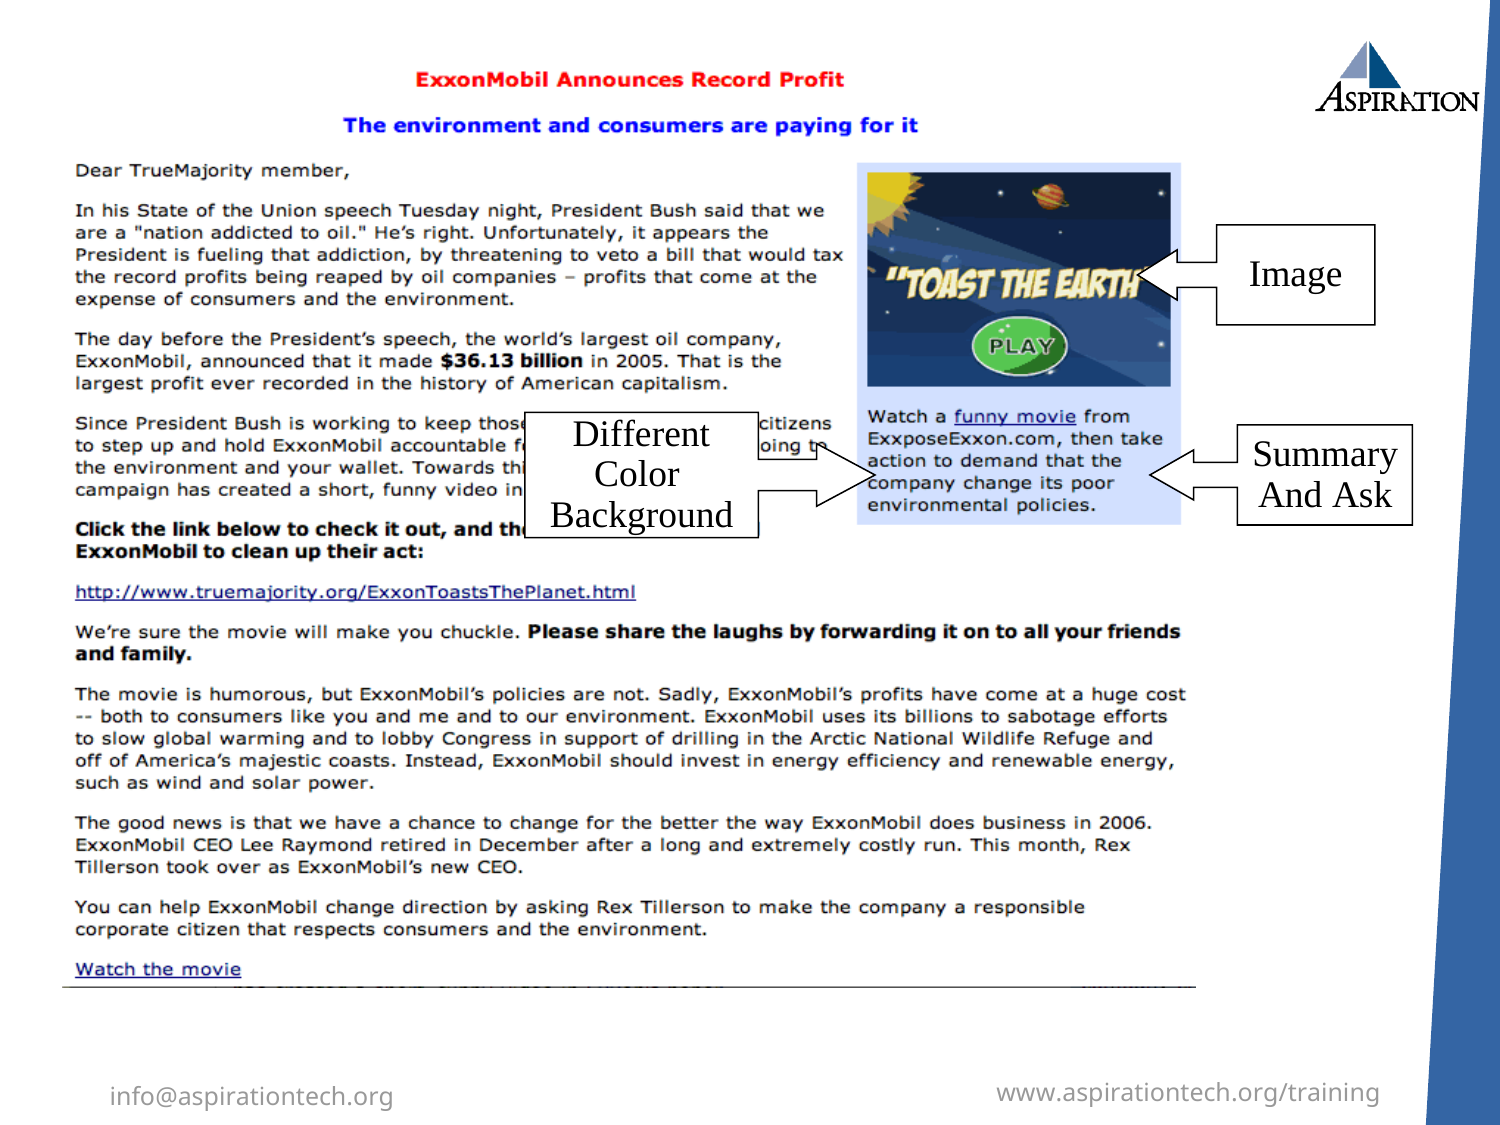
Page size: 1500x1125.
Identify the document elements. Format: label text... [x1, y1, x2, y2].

picture [62, 62, 1196, 988]
text_box Summary And Ask [1149, 424, 1413, 526]
picture [1315, 41, 1480, 120]
text_box Image [1137, 224, 1375, 325]
text_box Different Color Background [524, 412, 876, 538]
